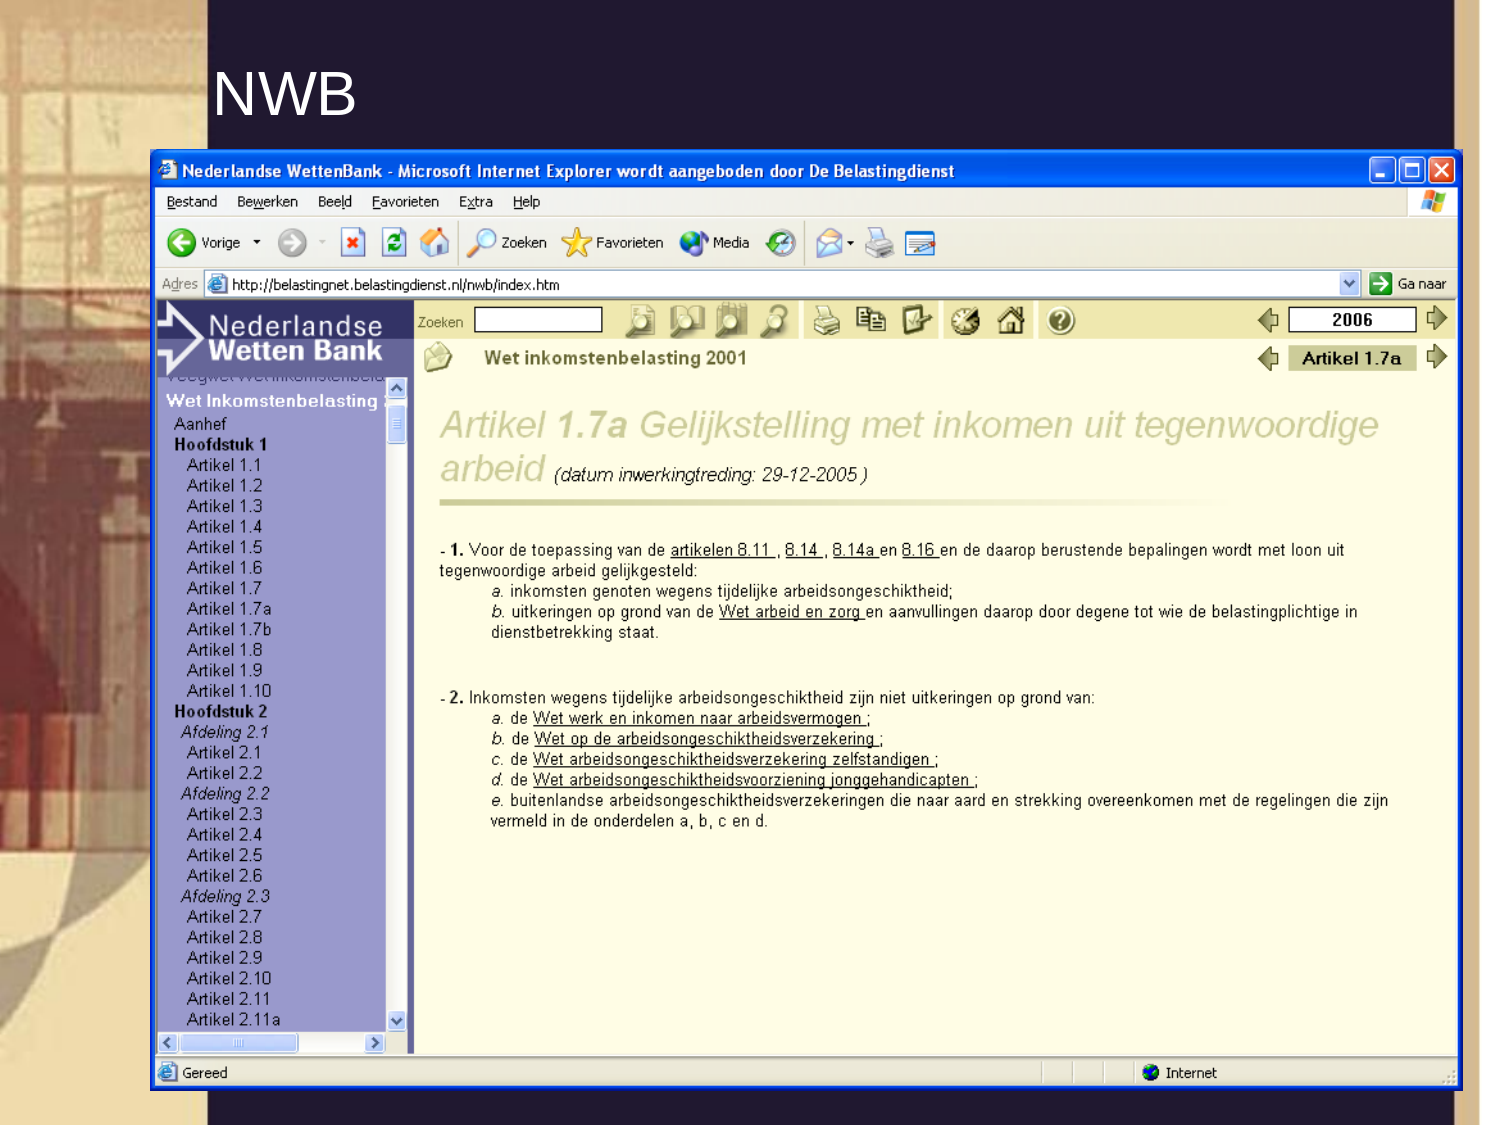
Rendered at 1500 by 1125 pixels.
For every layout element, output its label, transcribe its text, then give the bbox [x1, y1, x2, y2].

picture [0, 0, 1500, 1125]
title NWB [213, 0, 1351, 149]
